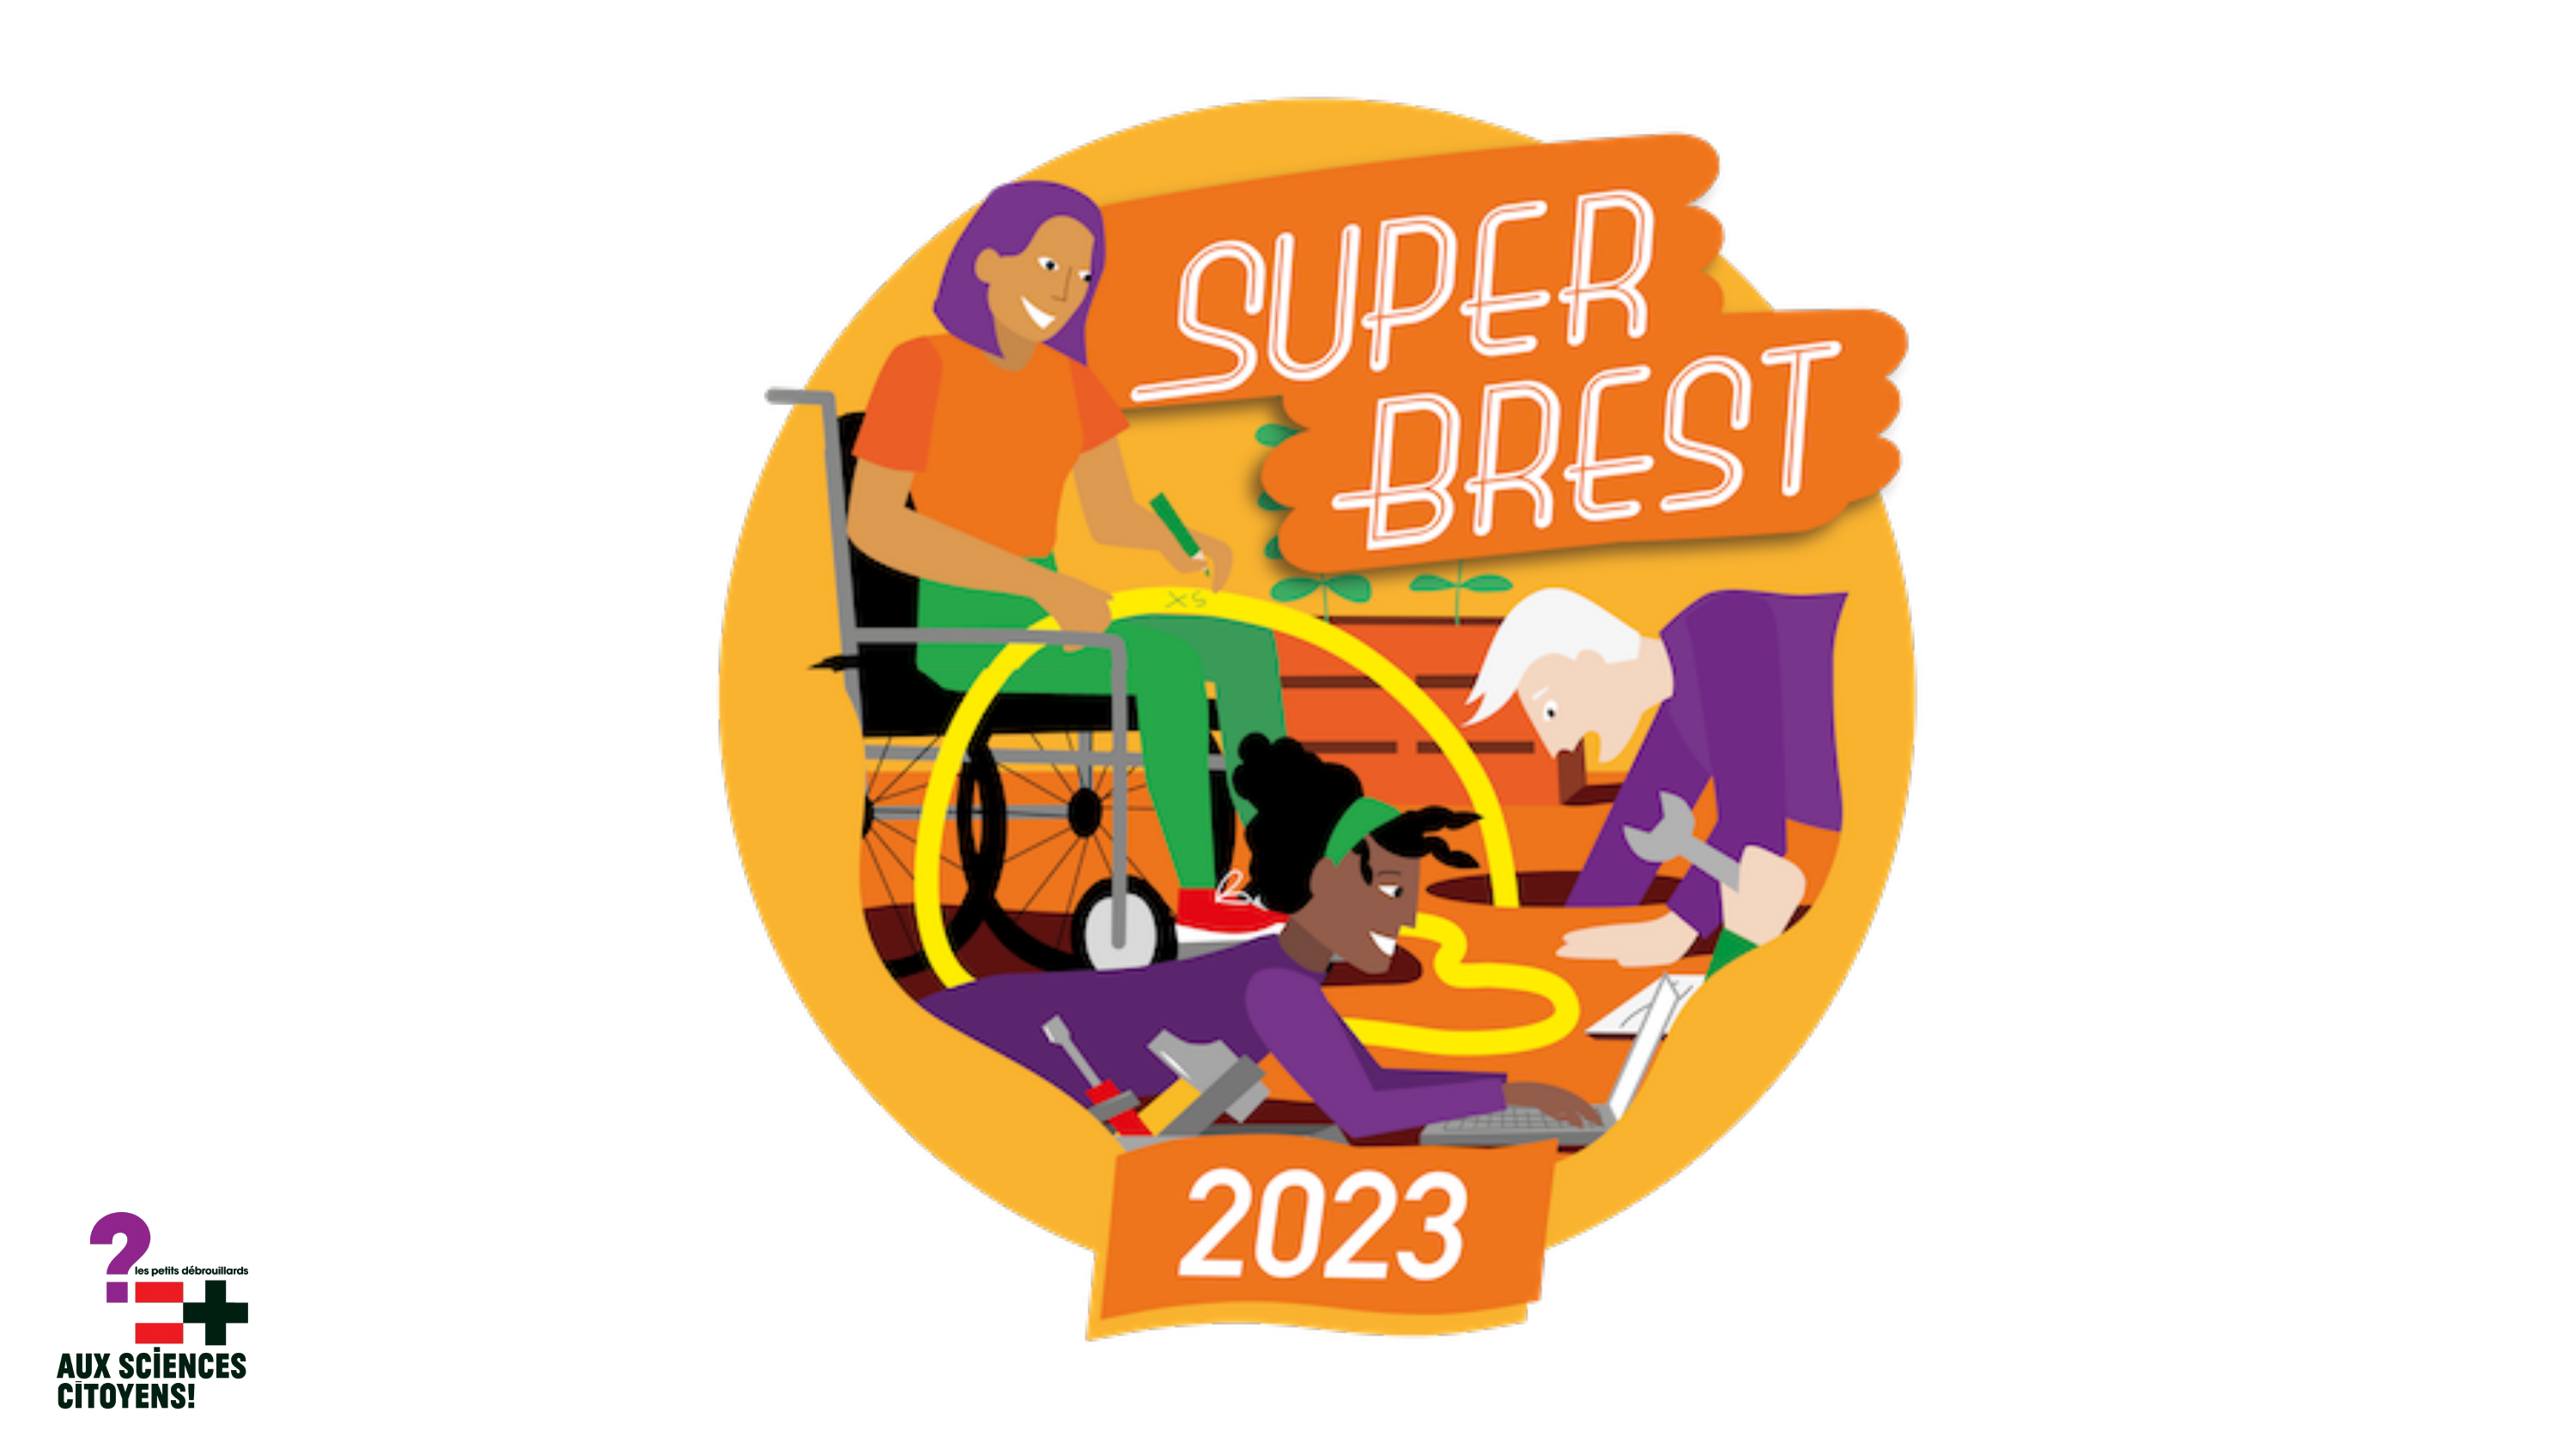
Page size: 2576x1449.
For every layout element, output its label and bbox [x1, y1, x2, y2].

picture [57, 1212, 248, 1409]
picture [594, 0, 2026, 1449]
